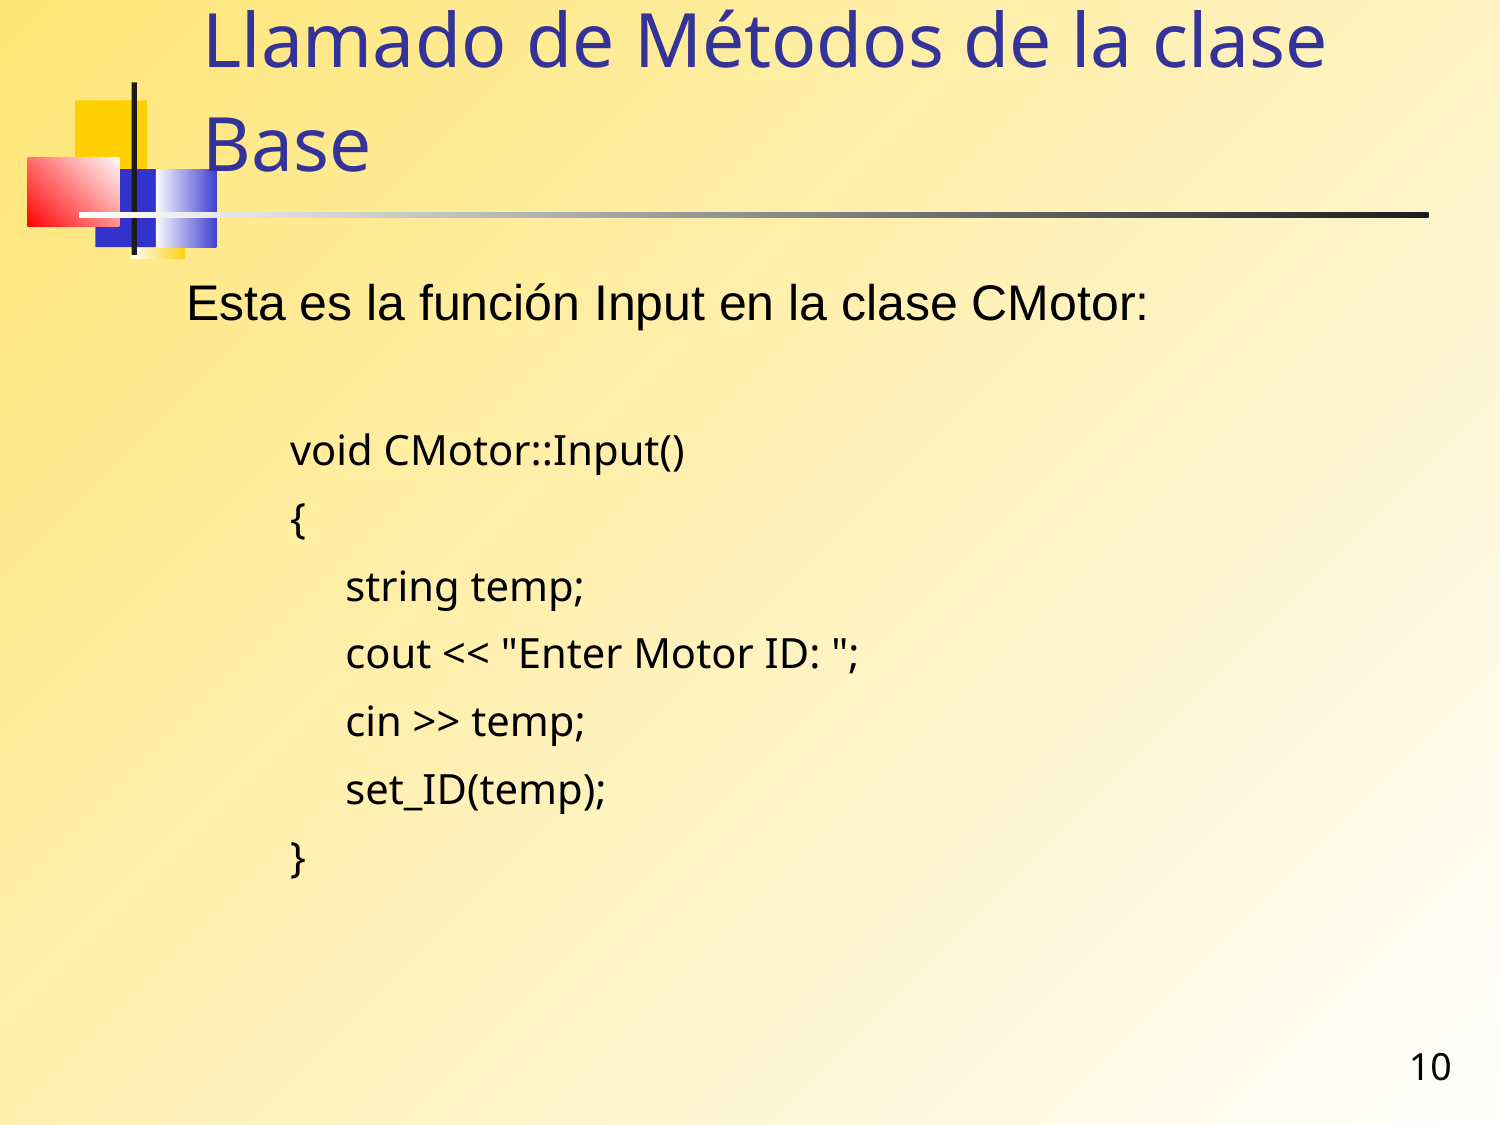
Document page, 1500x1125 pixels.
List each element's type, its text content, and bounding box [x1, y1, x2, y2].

title Llamado de Métodos de la clase Base [187, 37, 1466, 201]
text_box Esta es la función Input en la clase CMotor: [162, 262, 1276, 338]
list void CMotor::Input()‏ { string temp; cout << "Enter Motor ID: "; cin >> temp; set_ID(temp); } [274, 412, 1350, 988]
